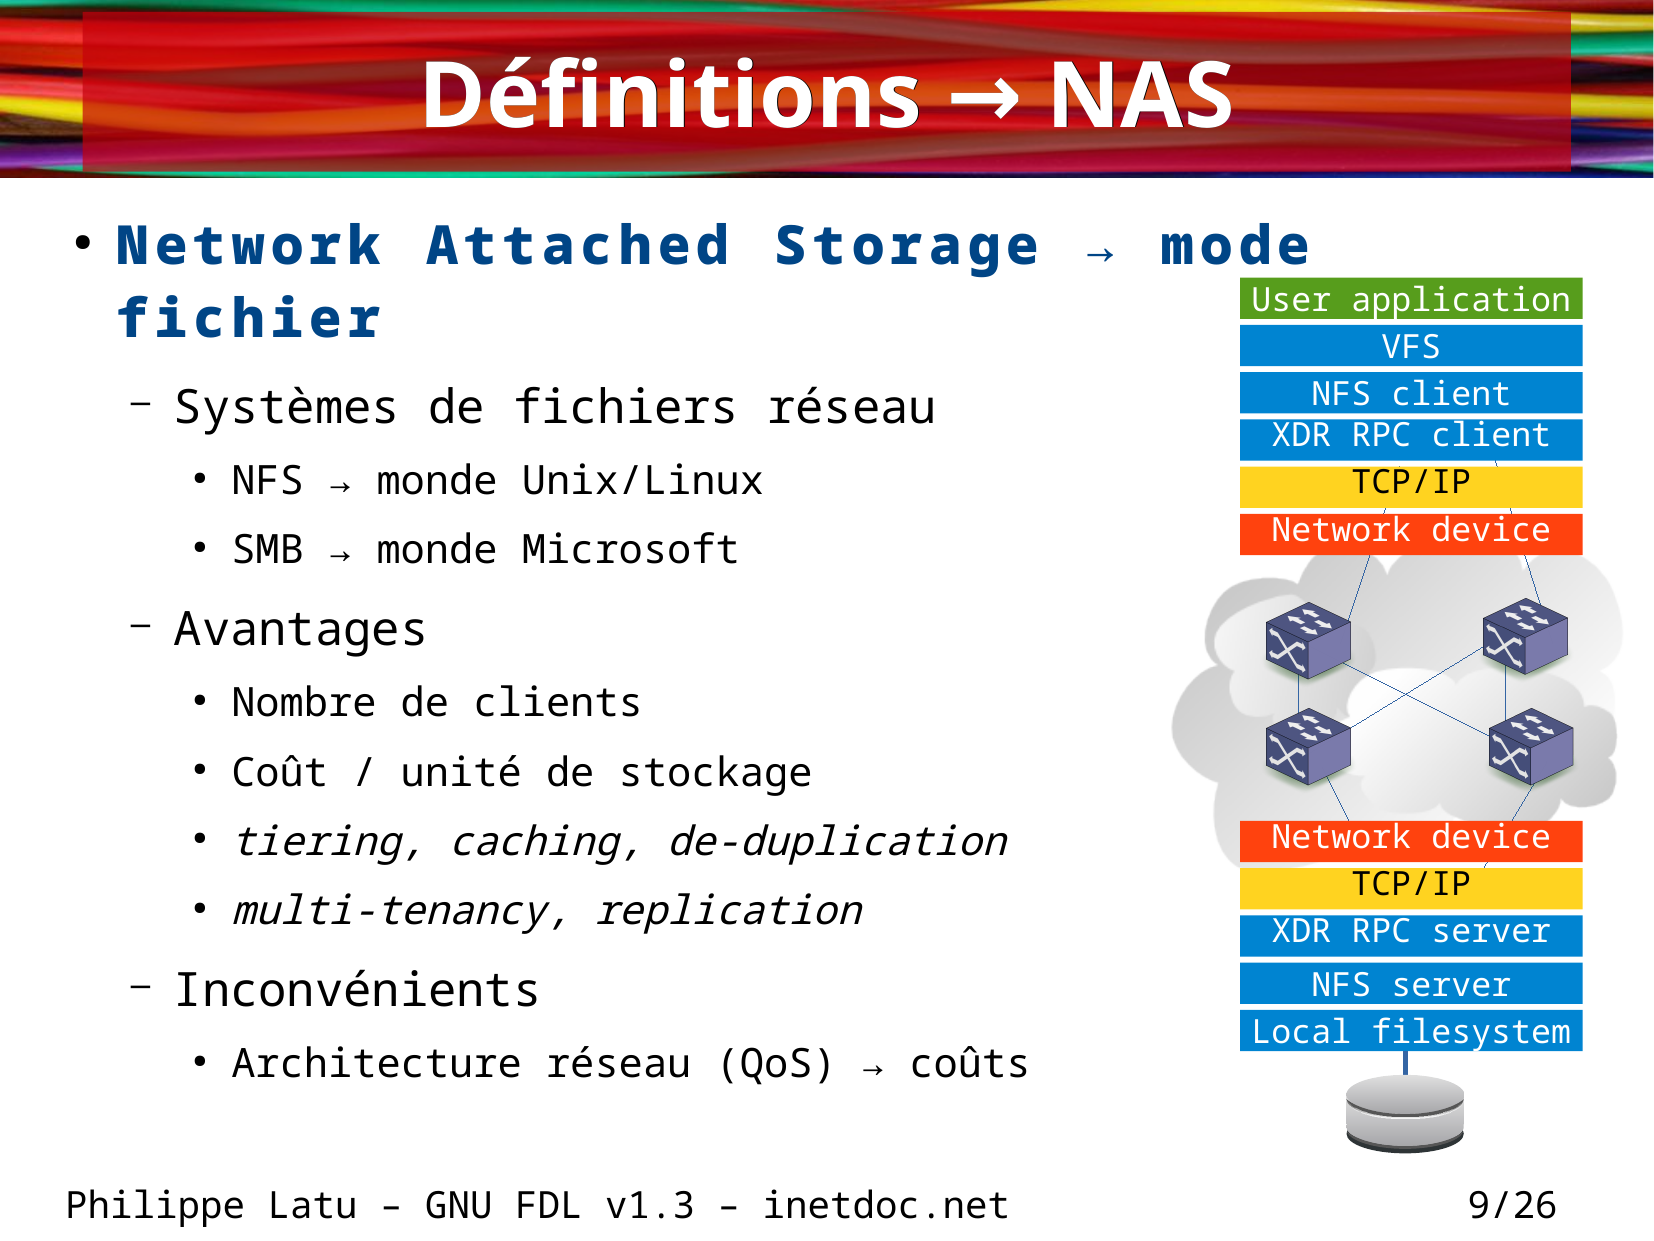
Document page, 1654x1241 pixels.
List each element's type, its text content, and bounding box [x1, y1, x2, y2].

text_box [1346, 1074, 1465, 1154]
text_box TCP/IP [1240, 466, 1583, 508]
list Network Attached Storage → mode fichier Systèmes de fichiers réseau NFS → monde Unix/Linux SMB → monde Microsoft Avantages Nombre de clients Coût / unité de stockage tiering, caching, de-duplication multi-tenancy, replication Inconvénients Architecture réseau (QoS) → coûts [59, 206, 1341, 1098]
text_box XDR RPC client [1240, 419, 1583, 461]
text_box XDR RPC server [1240, 915, 1583, 957]
text_box Philippe Latu – GNU FDL v1.3 – inetdoc.net 26/26 [59, 1133, 1595, 1237]
picture [1133, 525, 1654, 886]
text_box NFS server [1240, 962, 1583, 1004]
text_box VFS [1240, 324, 1583, 367]
text_box NFS client [1240, 372, 1583, 414]
text_box Local filesystem [1240, 1009, 1583, 1052]
text_box TCP/IP [1240, 868, 1583, 910]
text_box Network device [1240, 513, 1583, 556]
text_box Network device [1240, 820, 1583, 863]
text_box User application [1240, 277, 1583, 319]
title Définitions → NAS [82, 11, 1571, 172]
picture [0, 0, 1654, 178]
